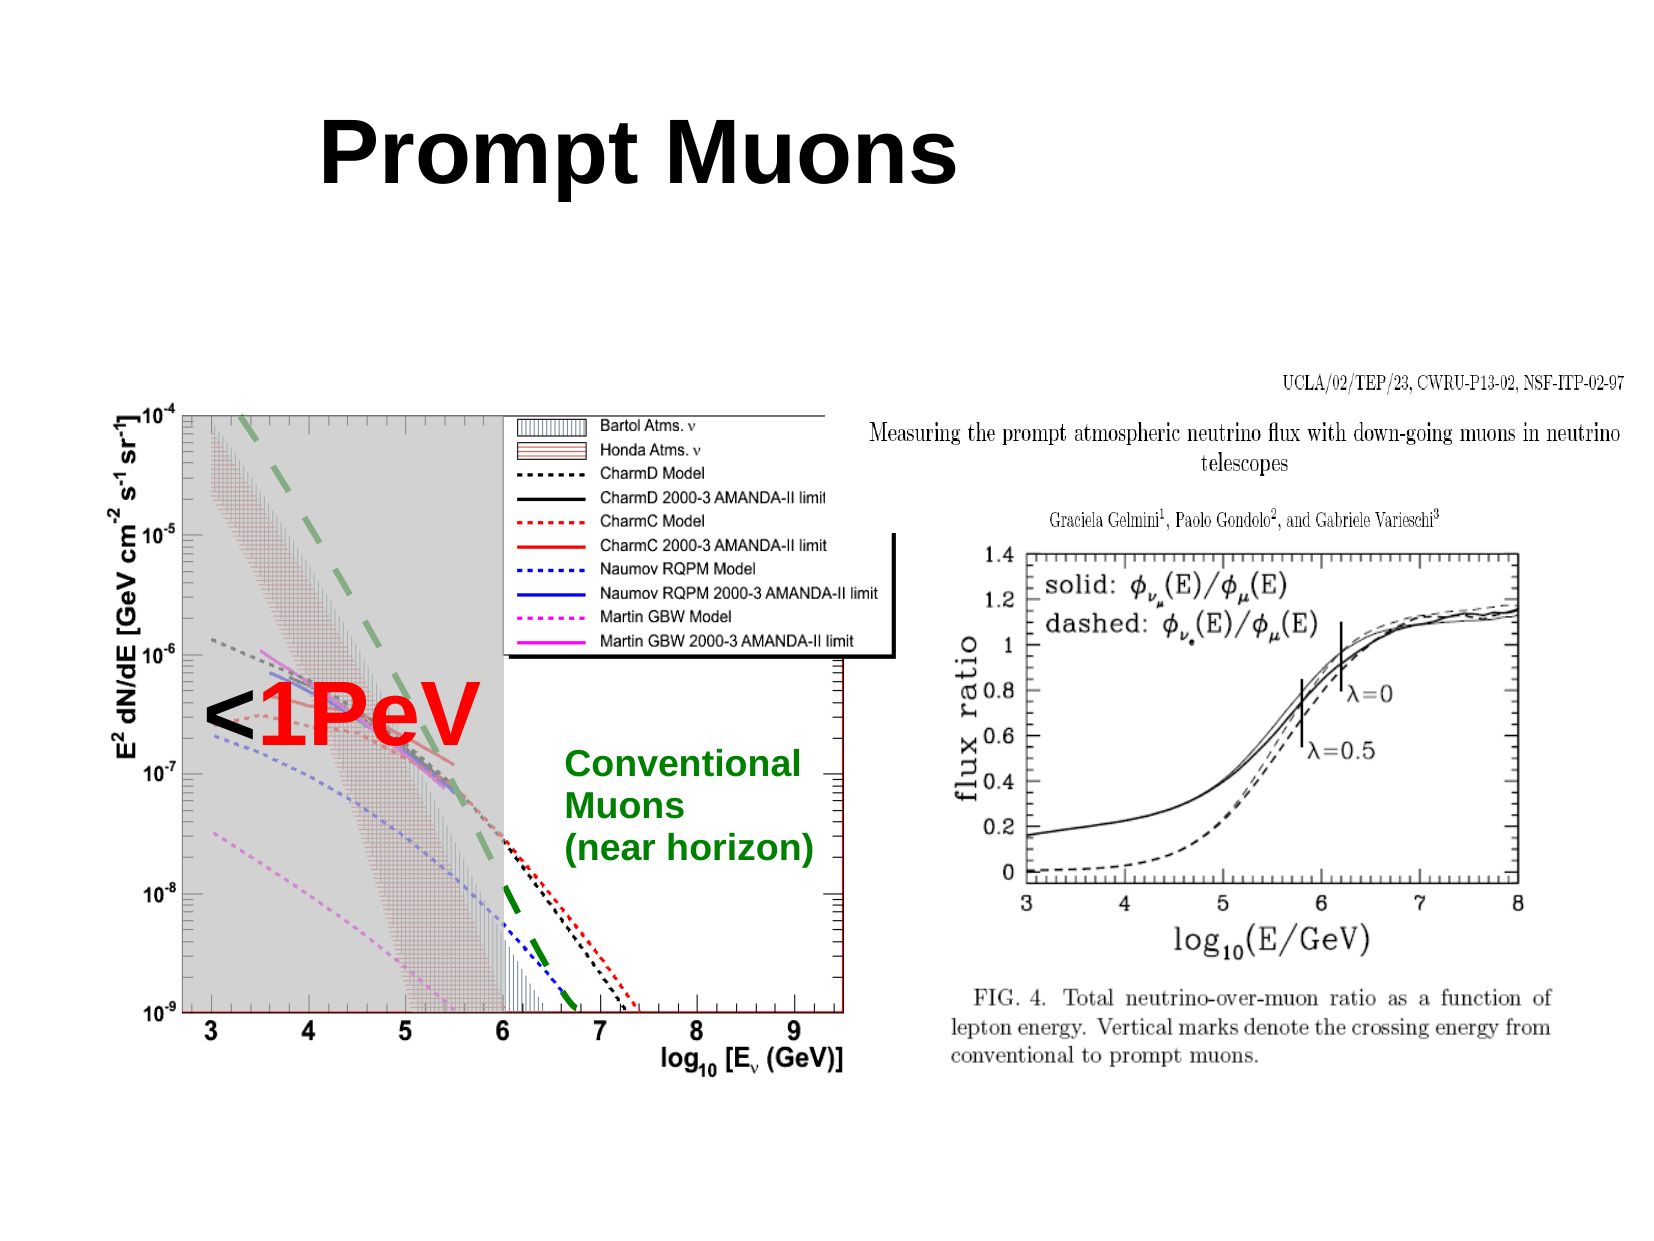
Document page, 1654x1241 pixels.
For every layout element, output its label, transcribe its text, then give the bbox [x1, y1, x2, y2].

picture [100, 310, 1651, 1088]
text_box Prompt Muons [303, 92, 976, 247]
text_box <1PeV [181, 415, 504, 1012]
text_box Conventional Muons (near horizon) [549, 735, 830, 921]
